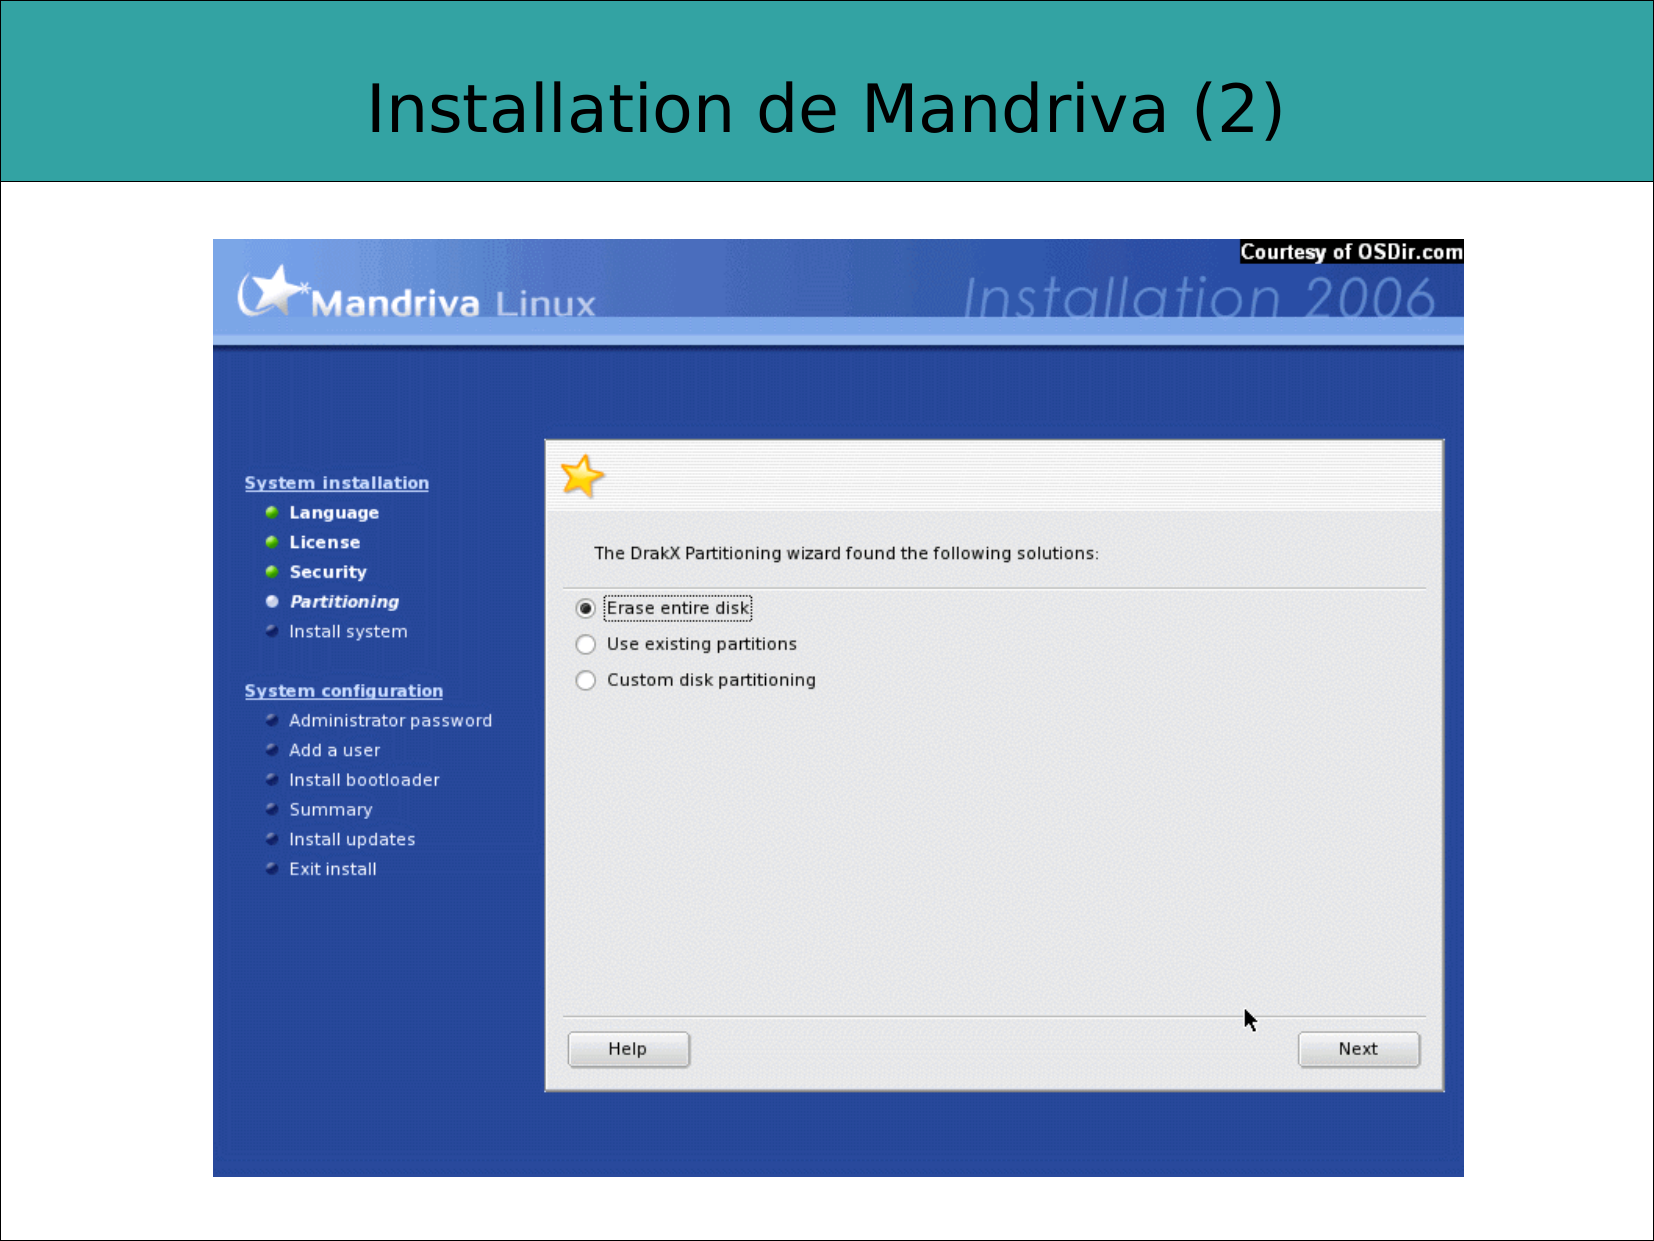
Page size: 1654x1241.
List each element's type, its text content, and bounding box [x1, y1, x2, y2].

title Installation de Mandriva (2) [82, 49, 1571, 170]
picture [213, 239, 1464, 1177]
